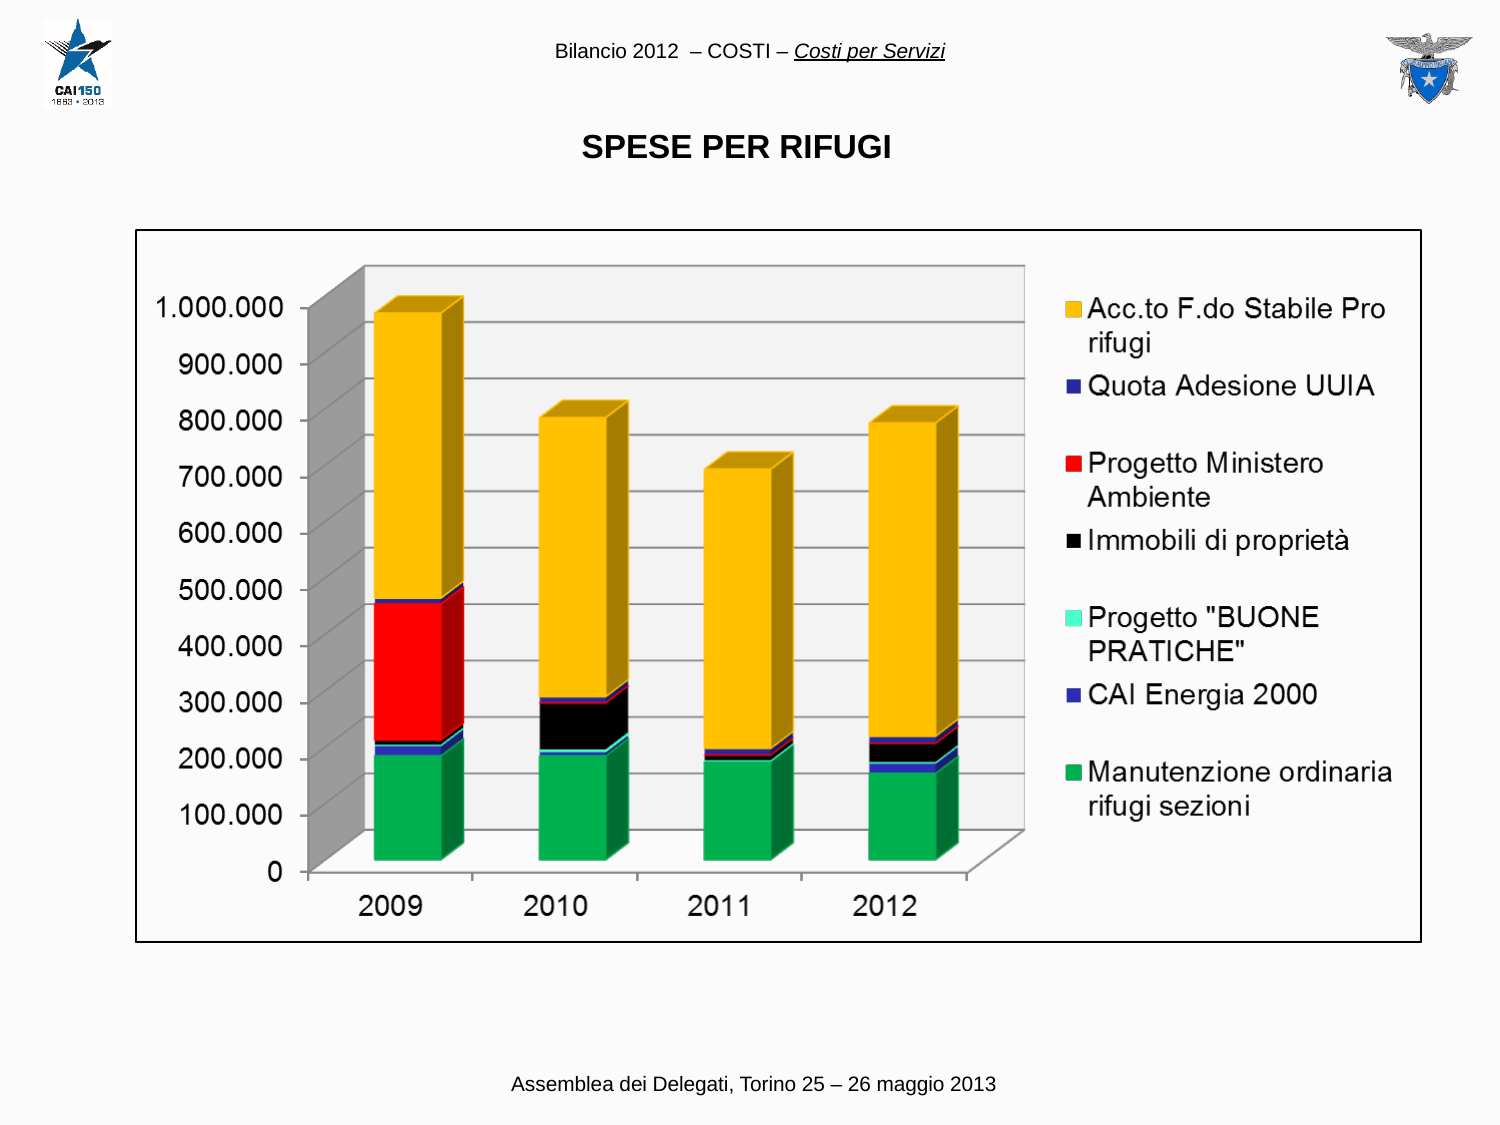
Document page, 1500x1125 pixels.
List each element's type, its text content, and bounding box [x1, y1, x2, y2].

text_box Assemblea dei Delegati, Torino 25 – 26 maggio 2013 [269, 1062, 1239, 1105]
text_box Bilancio 2012 – COSTI – Costi per Servizi [468, 29, 1032, 71]
picture [1382, 29, 1477, 112]
text_box SPESE PER RIFUGI [164, 117, 1310, 174]
picture [43, 19, 112, 108]
chart [128, 222, 1430, 950]
